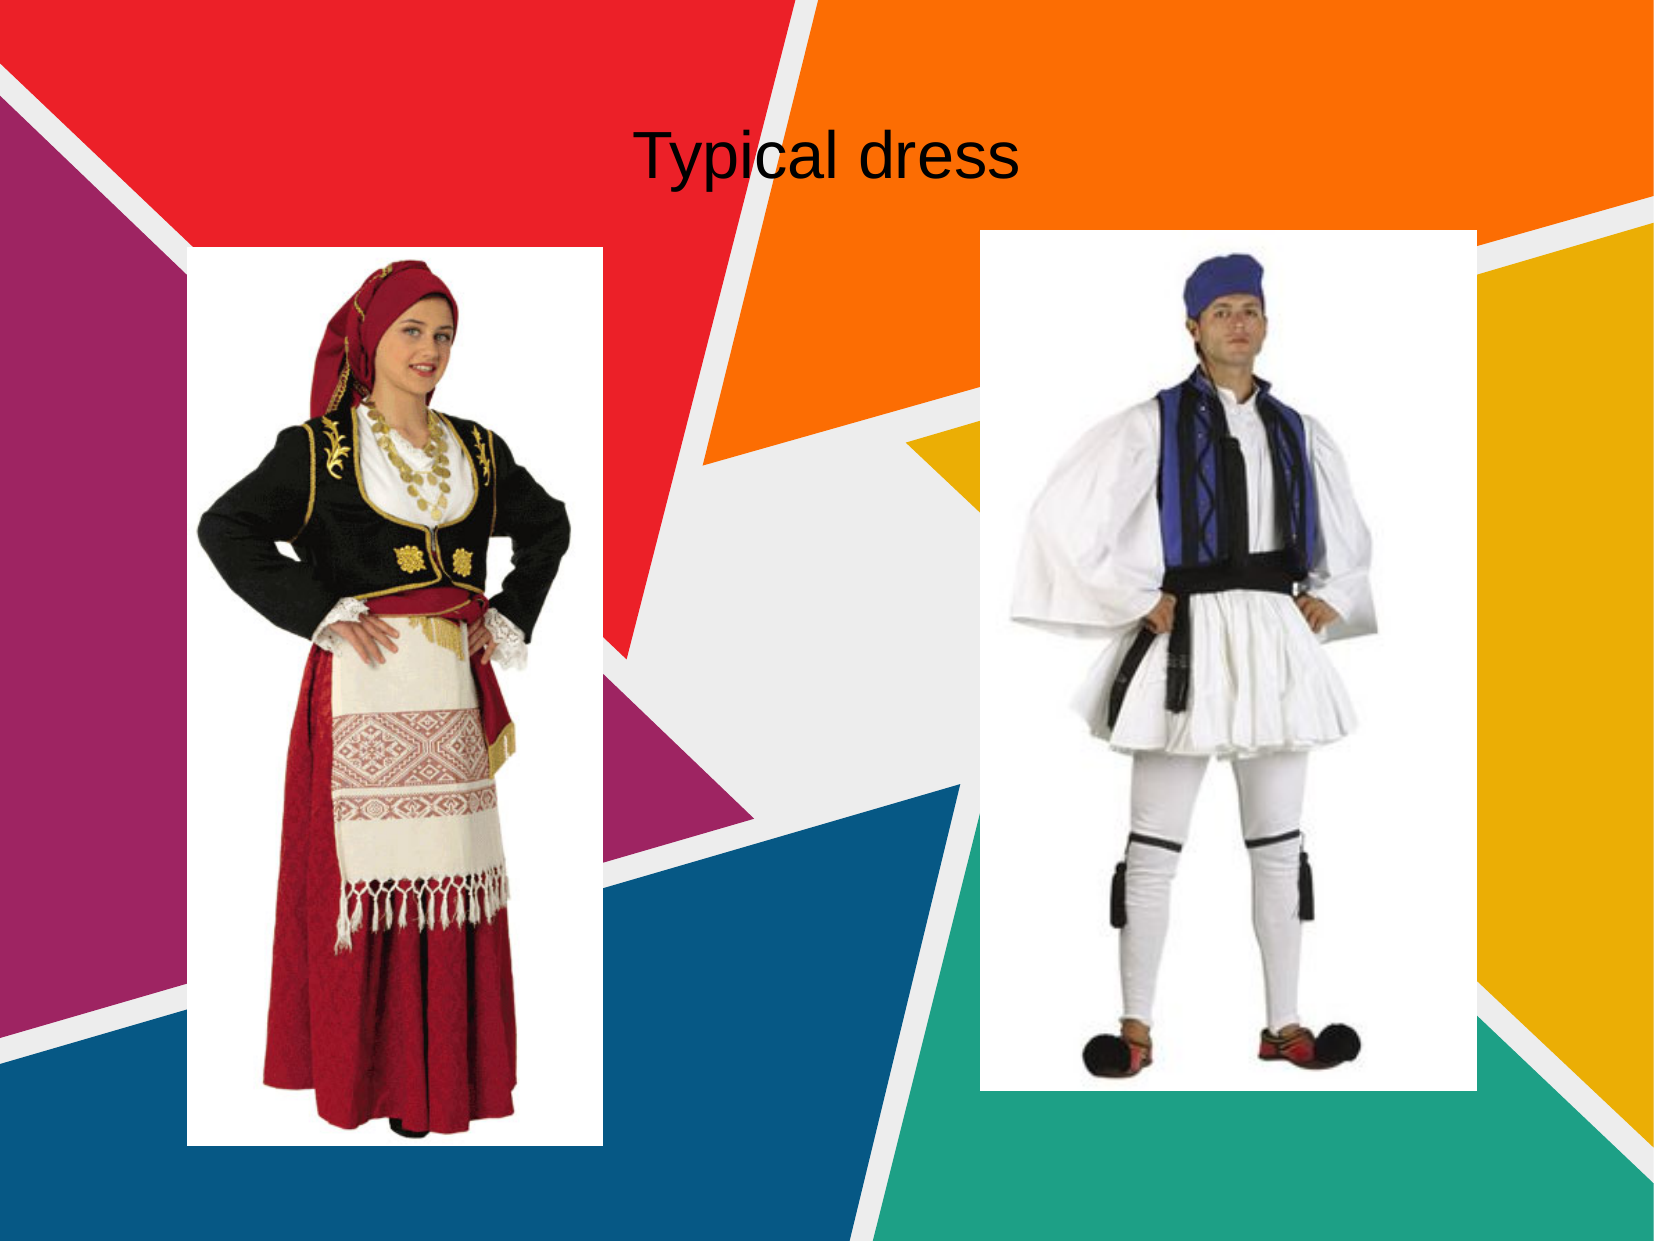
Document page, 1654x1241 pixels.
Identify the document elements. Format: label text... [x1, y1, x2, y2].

picture [980, 230, 1477, 1091]
picture [187, 247, 603, 1146]
subtitle Typical dress [82, 49, 1571, 1010]
